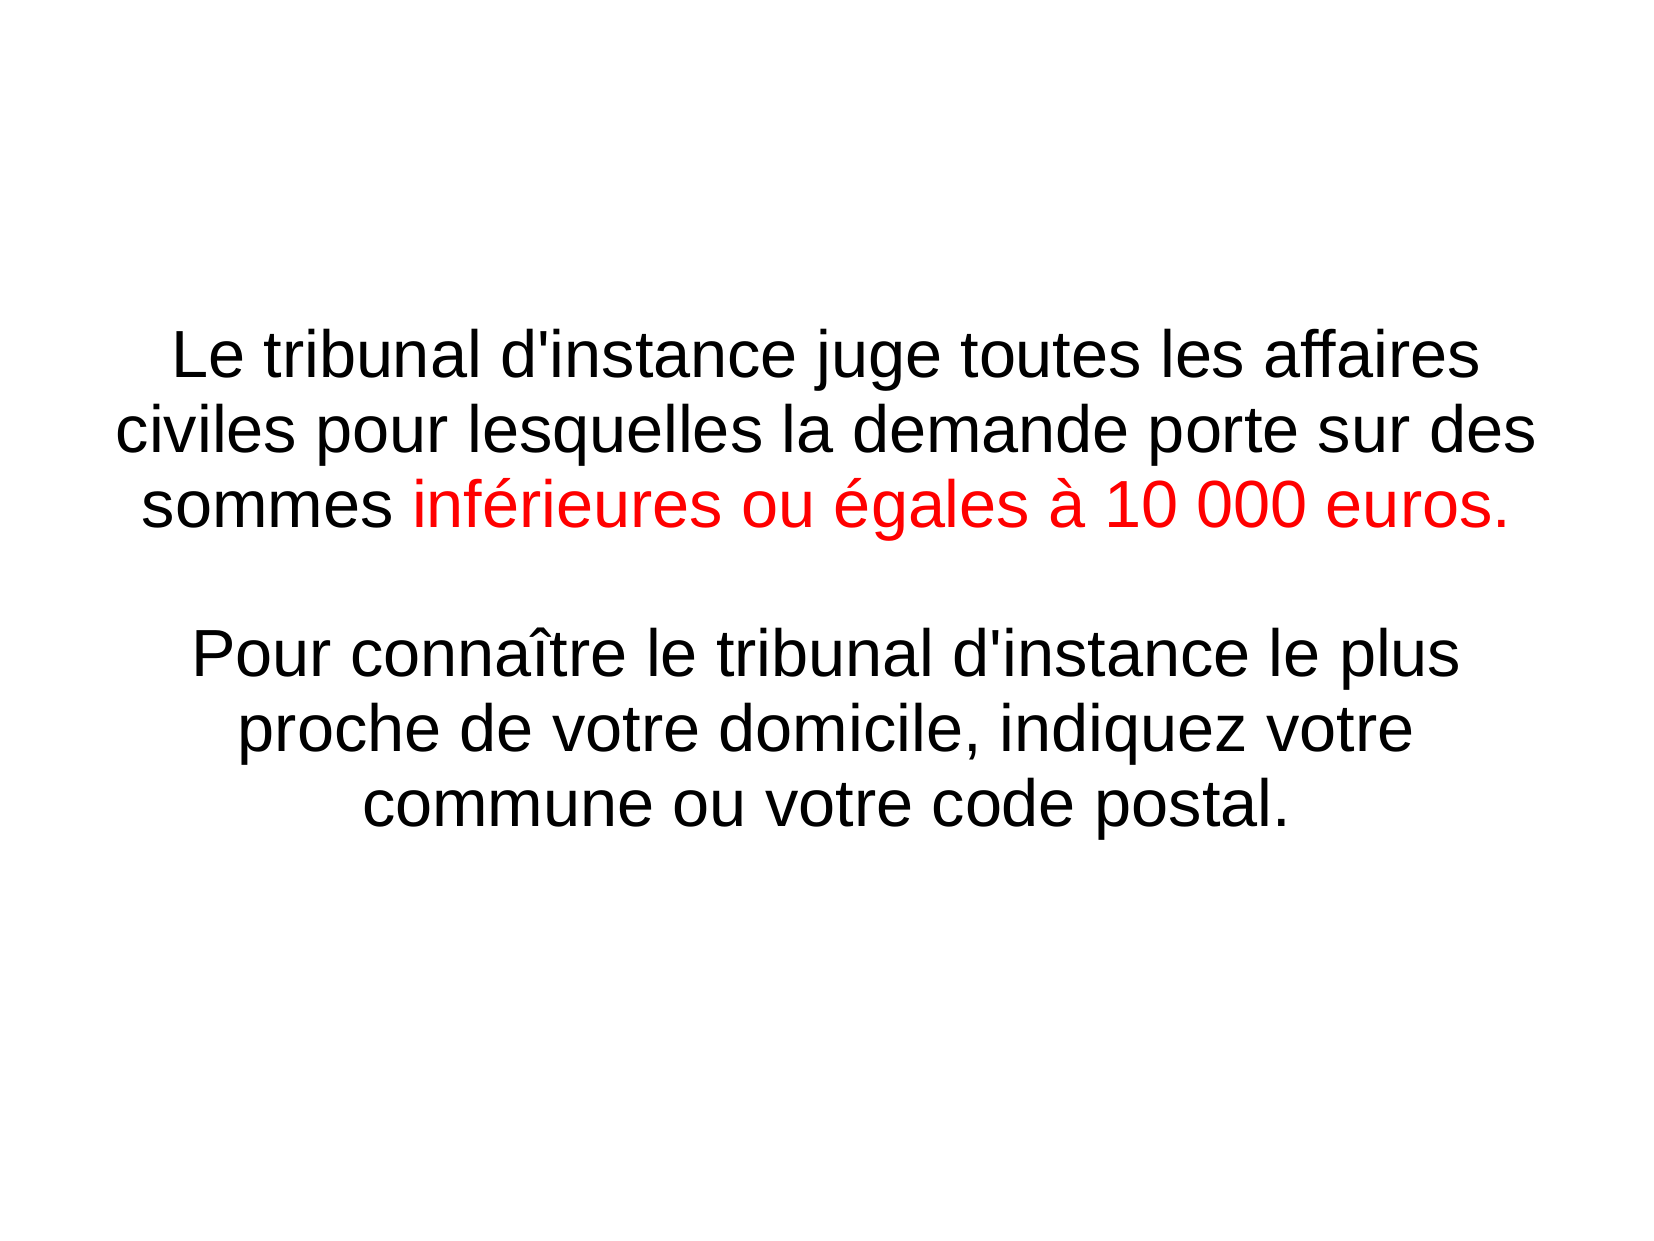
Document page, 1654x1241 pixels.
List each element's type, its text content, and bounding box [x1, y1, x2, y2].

subtitle Le tribunal d'instance juge toutes les affaires civiles pour lesquelles la demande porte sur des sommes inférieures ou égales à 10 000 euros. Pour connaître le tribunal d'instance le plus proche de votre domicile, indiquez votre commune ou votre code postal. [82, 49, 1571, 1109]
